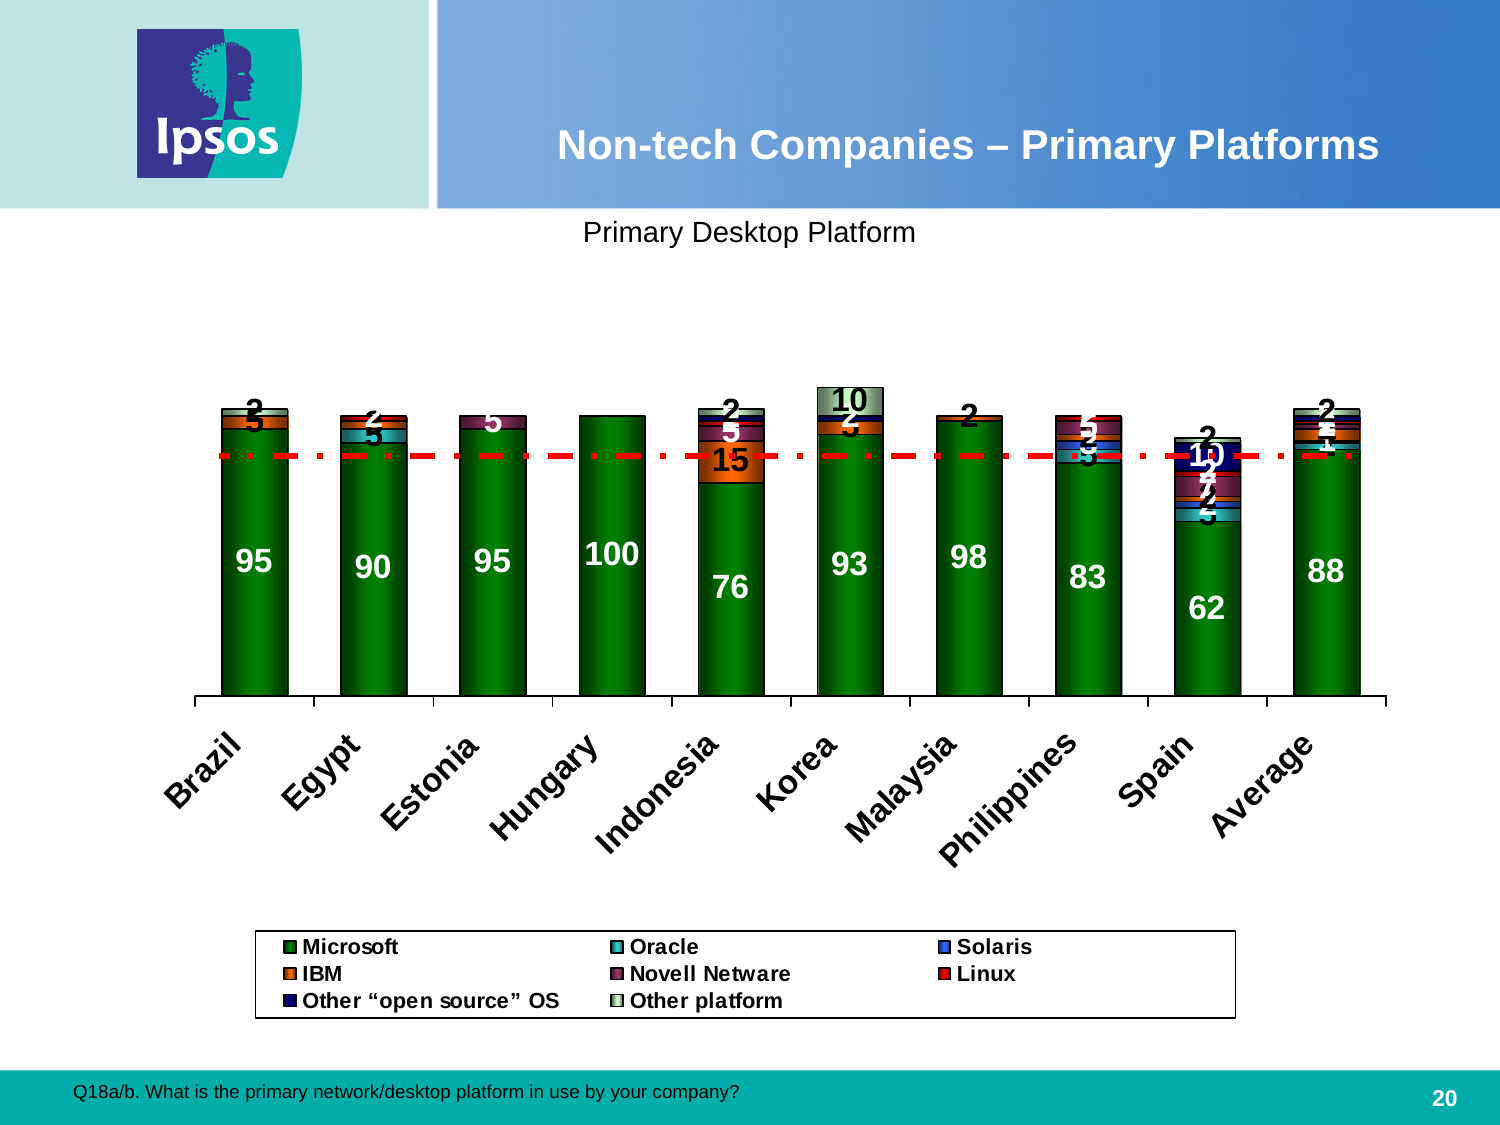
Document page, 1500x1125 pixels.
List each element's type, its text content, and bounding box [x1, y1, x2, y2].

chart [124, 350, 1415, 1035]
picture [0, 0, 1500, 213]
text_box Primary Desktop Platform [537, 208, 963, 257]
text_box Q18a/b. What is the primary network/desktop platform in use by your company? [53, 1077, 1483, 1110]
title Non-tech Companies – Primary Platforms [462, 58, 1476, 177]
